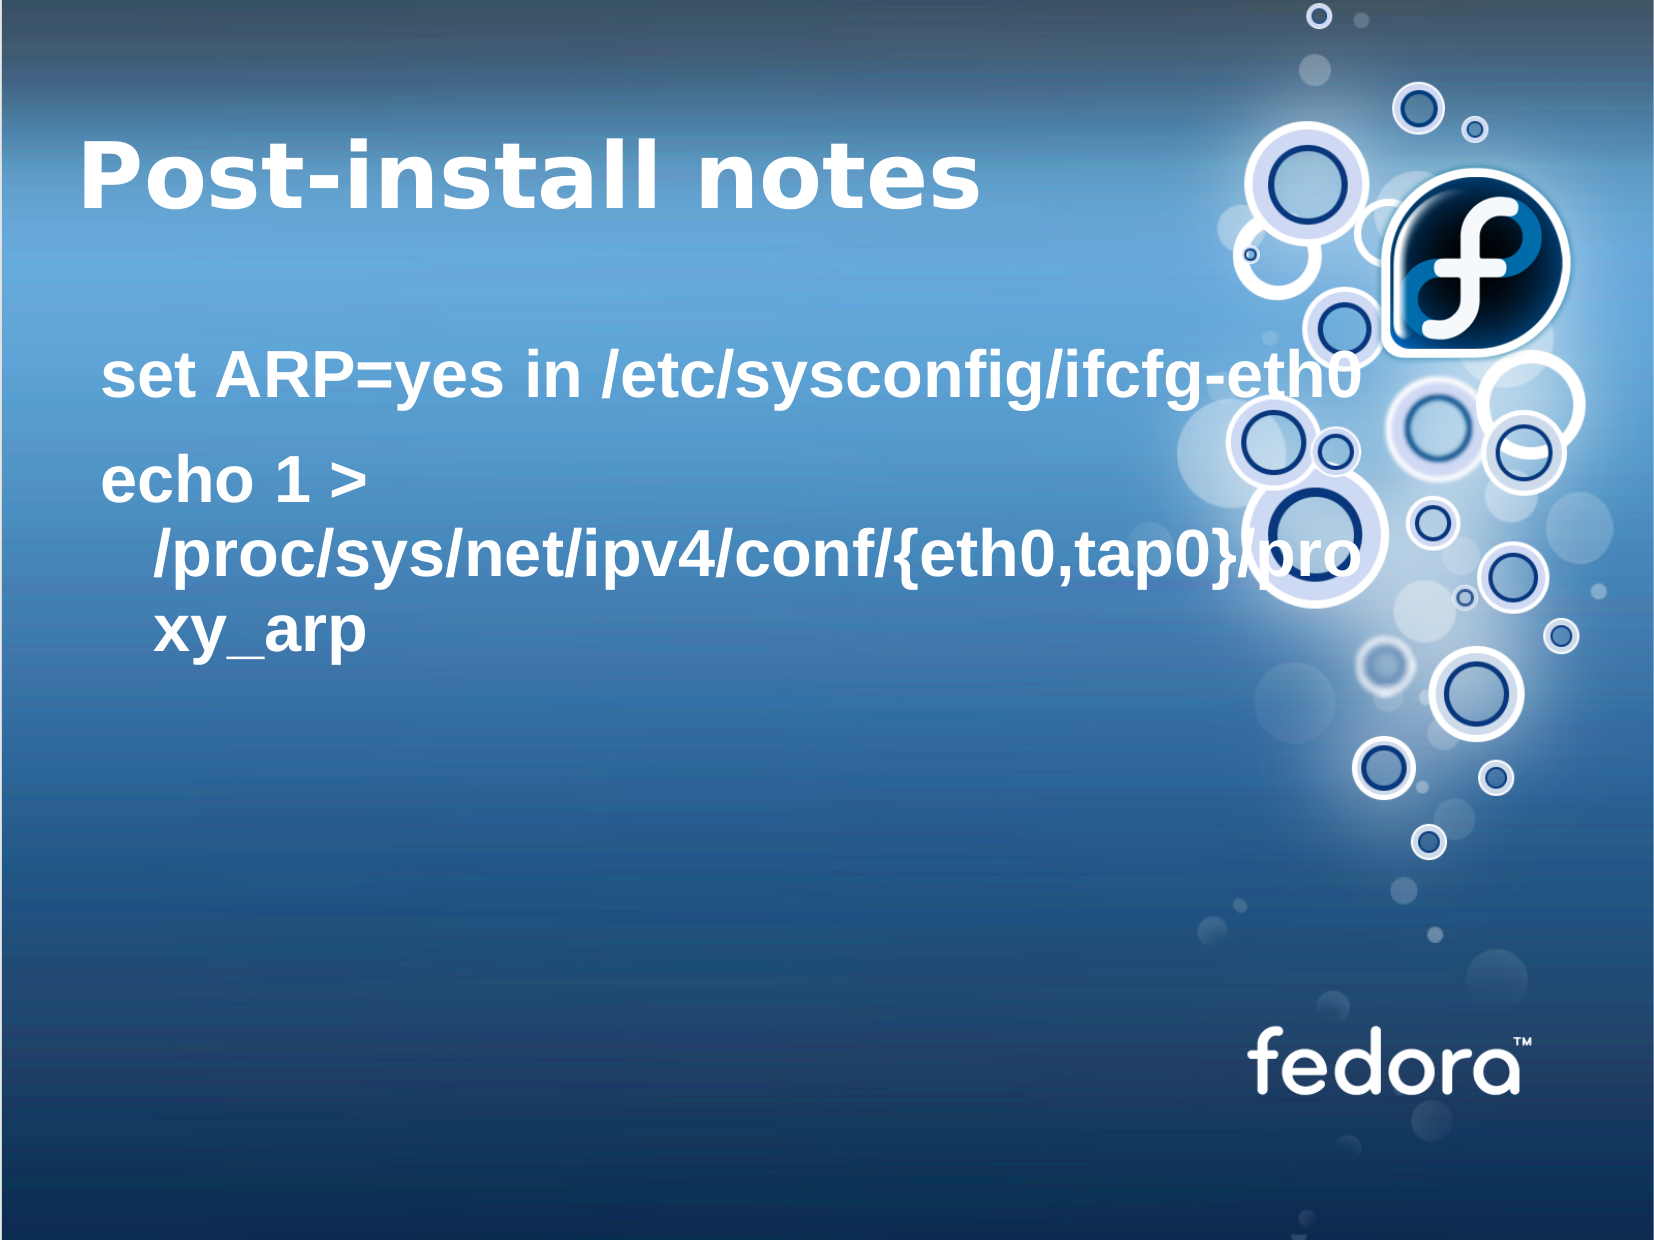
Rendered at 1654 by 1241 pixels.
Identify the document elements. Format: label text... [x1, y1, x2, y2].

picture [1, 0, 1654, 1240]
title Post-install notes [76, 80, 1565, 273]
list set ARP=yes in /etc/sysconfig/ifcfg-eth0 echo 1 > /proc/sys/net/ipv4/conf/{eth0,tap0}/proxy_arp [82, 337, 1388, 1142]
